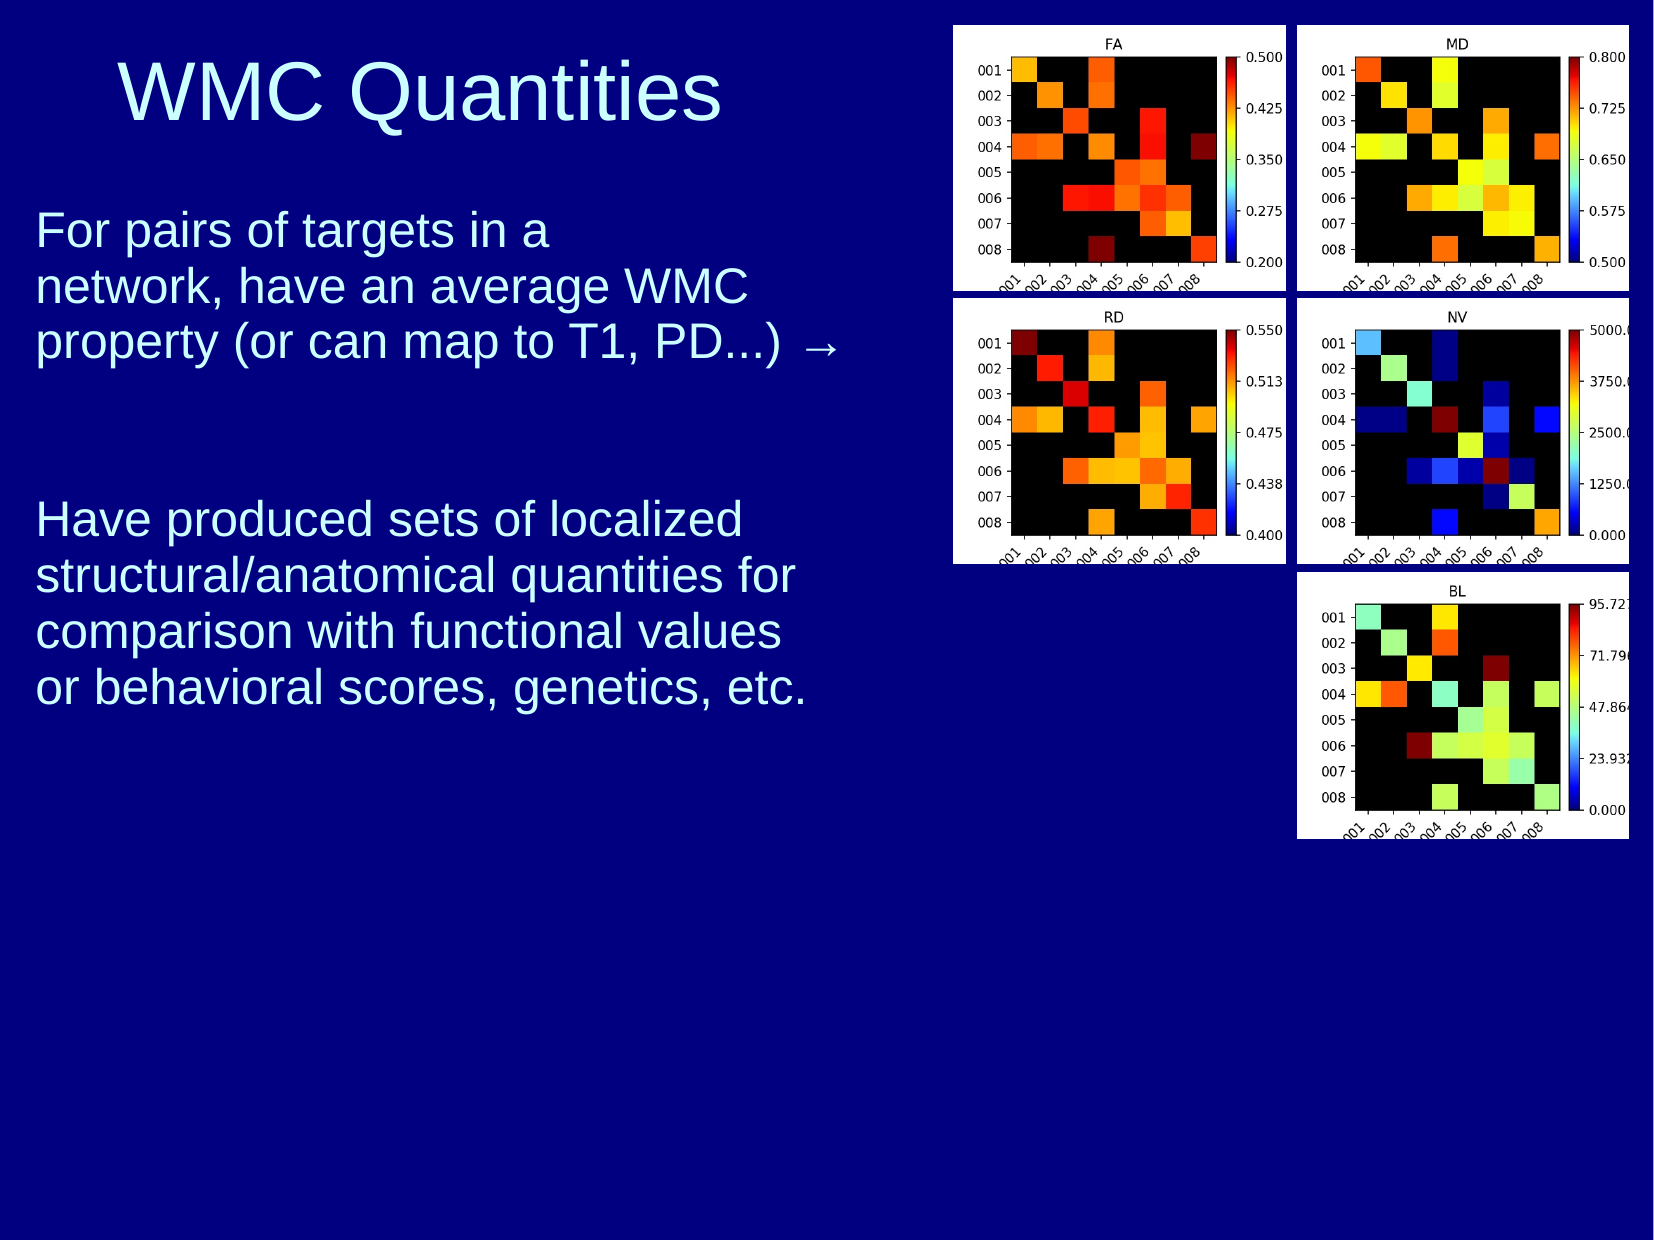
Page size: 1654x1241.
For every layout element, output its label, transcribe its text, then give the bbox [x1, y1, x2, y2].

picture [1297, 298, 1629, 564]
text_box For pairs of targets in a network, have an average WMC property (or can map to T1, PD...) → [20, 194, 880, 379]
title WMC Quantities [0, 23, 848, 160]
picture [1297, 25, 1629, 291]
picture [953, 25, 1286, 291]
picture [1297, 572, 1629, 839]
text_box Have produced sets of localized structural/anatomical quantities for comparison with functional values or behavioral scores, genetics, etc. [20, 484, 827, 890]
picture [953, 298, 1286, 564]
